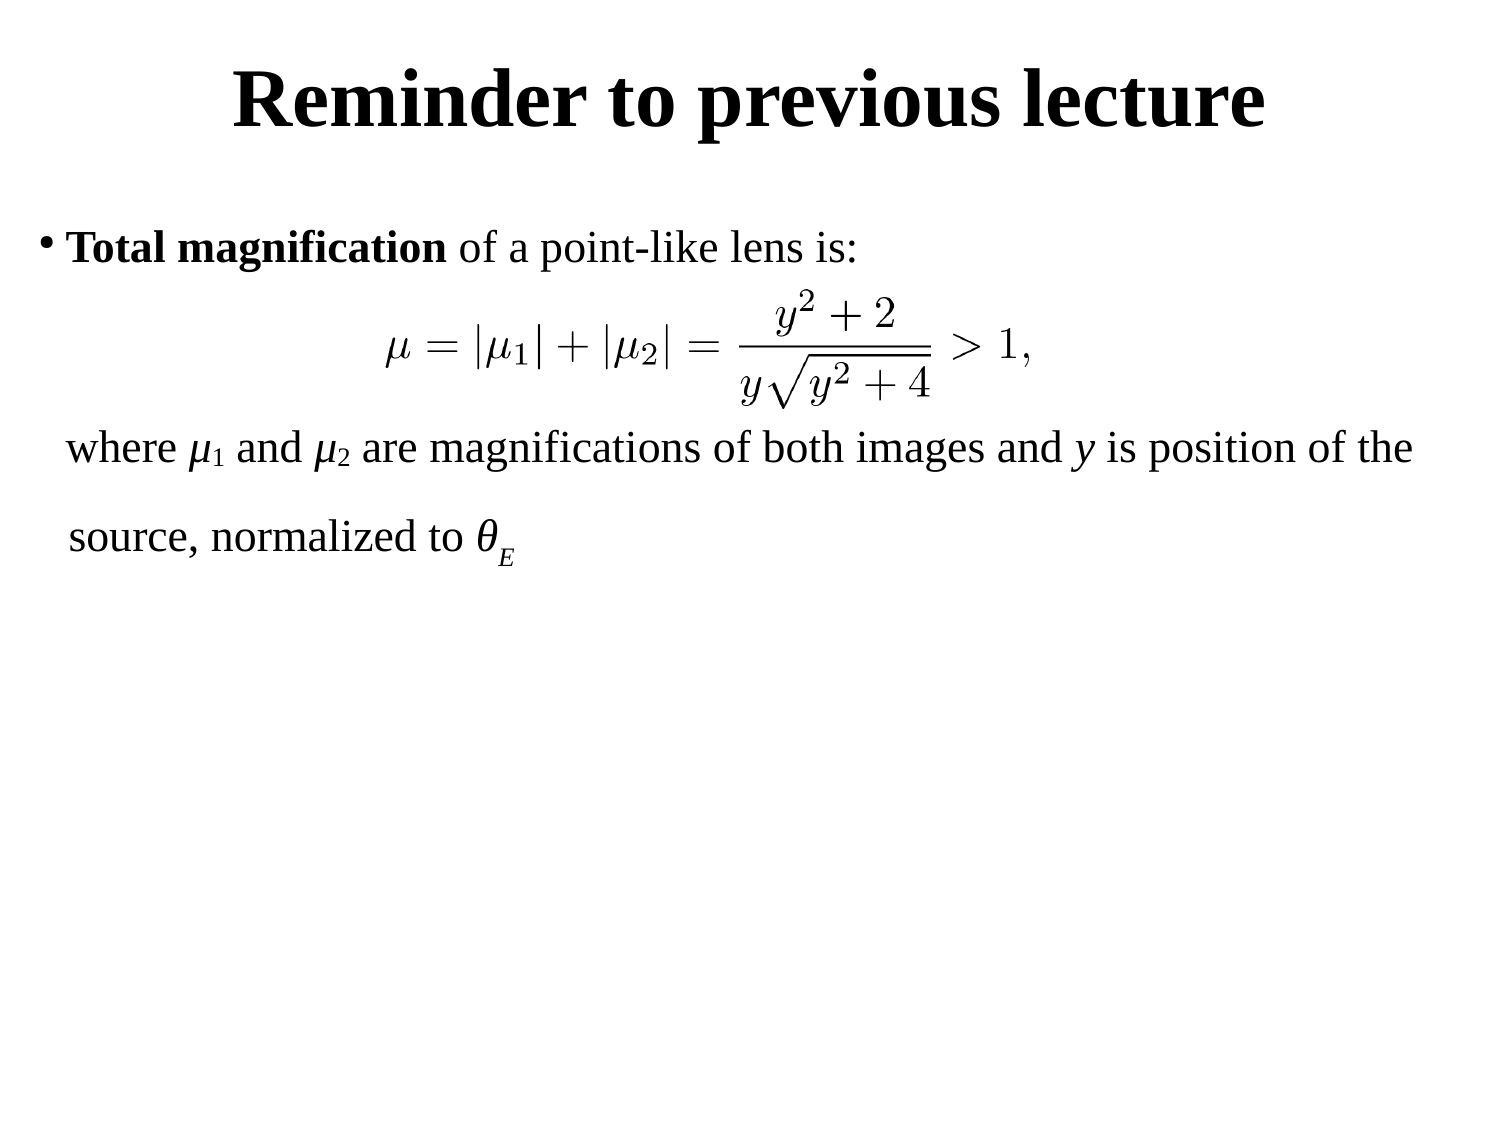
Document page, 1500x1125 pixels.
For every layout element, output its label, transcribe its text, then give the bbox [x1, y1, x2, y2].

picture [385, 289, 1029, 409]
title Reminder to previous lecture [24, 15, 1475, 171]
list Total magnification of a point-like lens is: where μ1 and μ2 are magnifications of both images and y is position of the source, normalized to θE [38, 189, 1464, 586]
